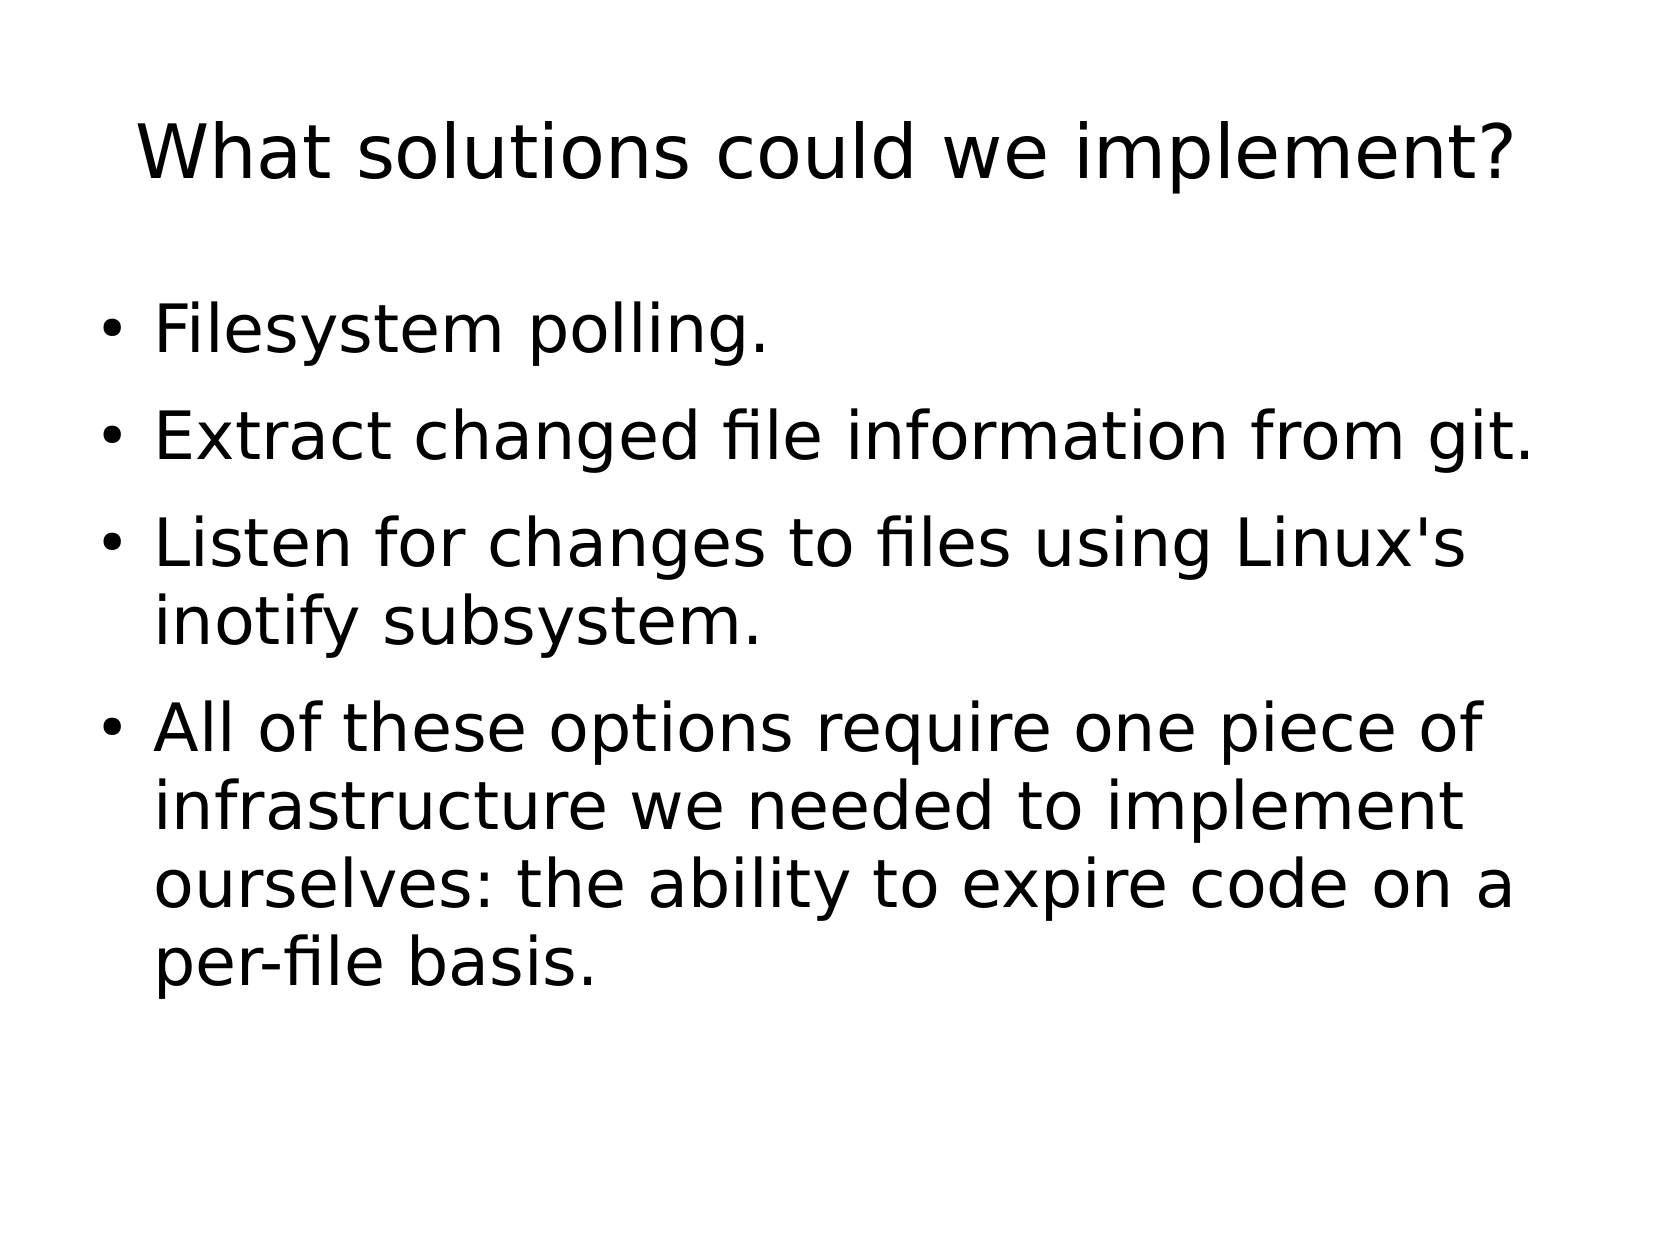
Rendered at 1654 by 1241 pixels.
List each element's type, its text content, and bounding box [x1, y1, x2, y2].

title What solutions could we implement? [82, 49, 1571, 257]
list Filesystem polling. Extract changed file information from git. Listen for changes to files using Linux's inotify subsystem. All of these options require one piece of infrastructure we needed to implement ourselves: the ability to expire code on a per-file basis. [82, 290, 1571, 1010]
